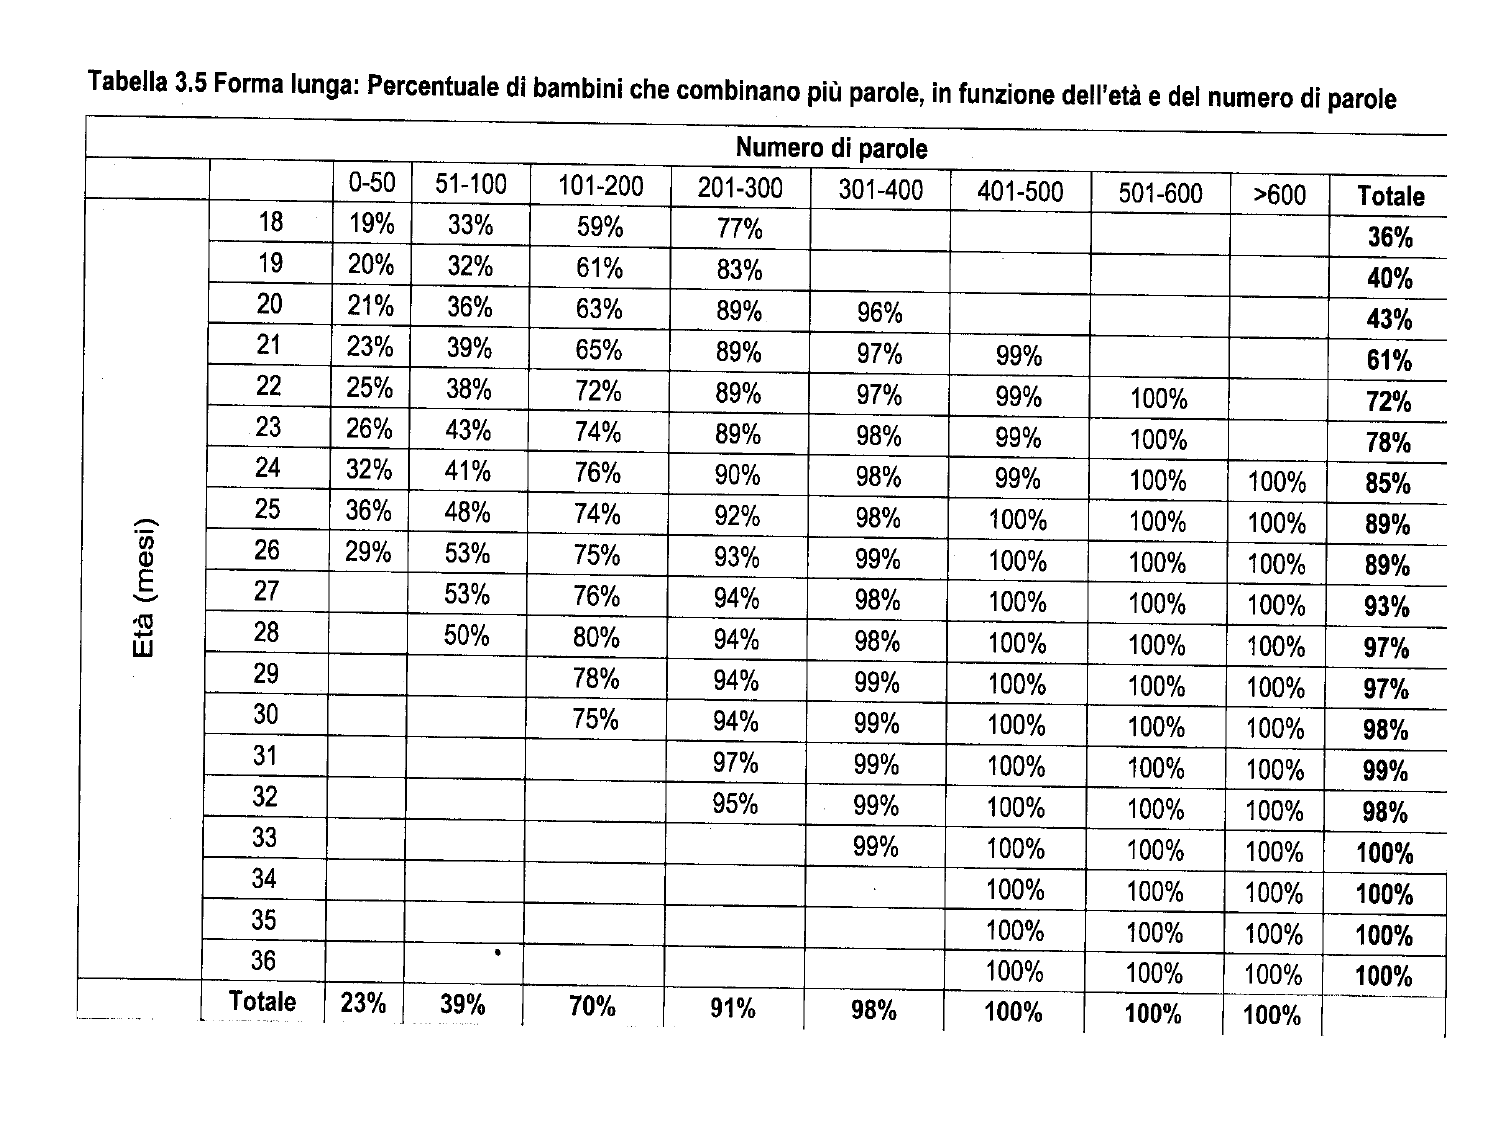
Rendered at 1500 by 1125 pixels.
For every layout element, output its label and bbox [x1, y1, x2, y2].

picture [76, 42, 1447, 1047]
